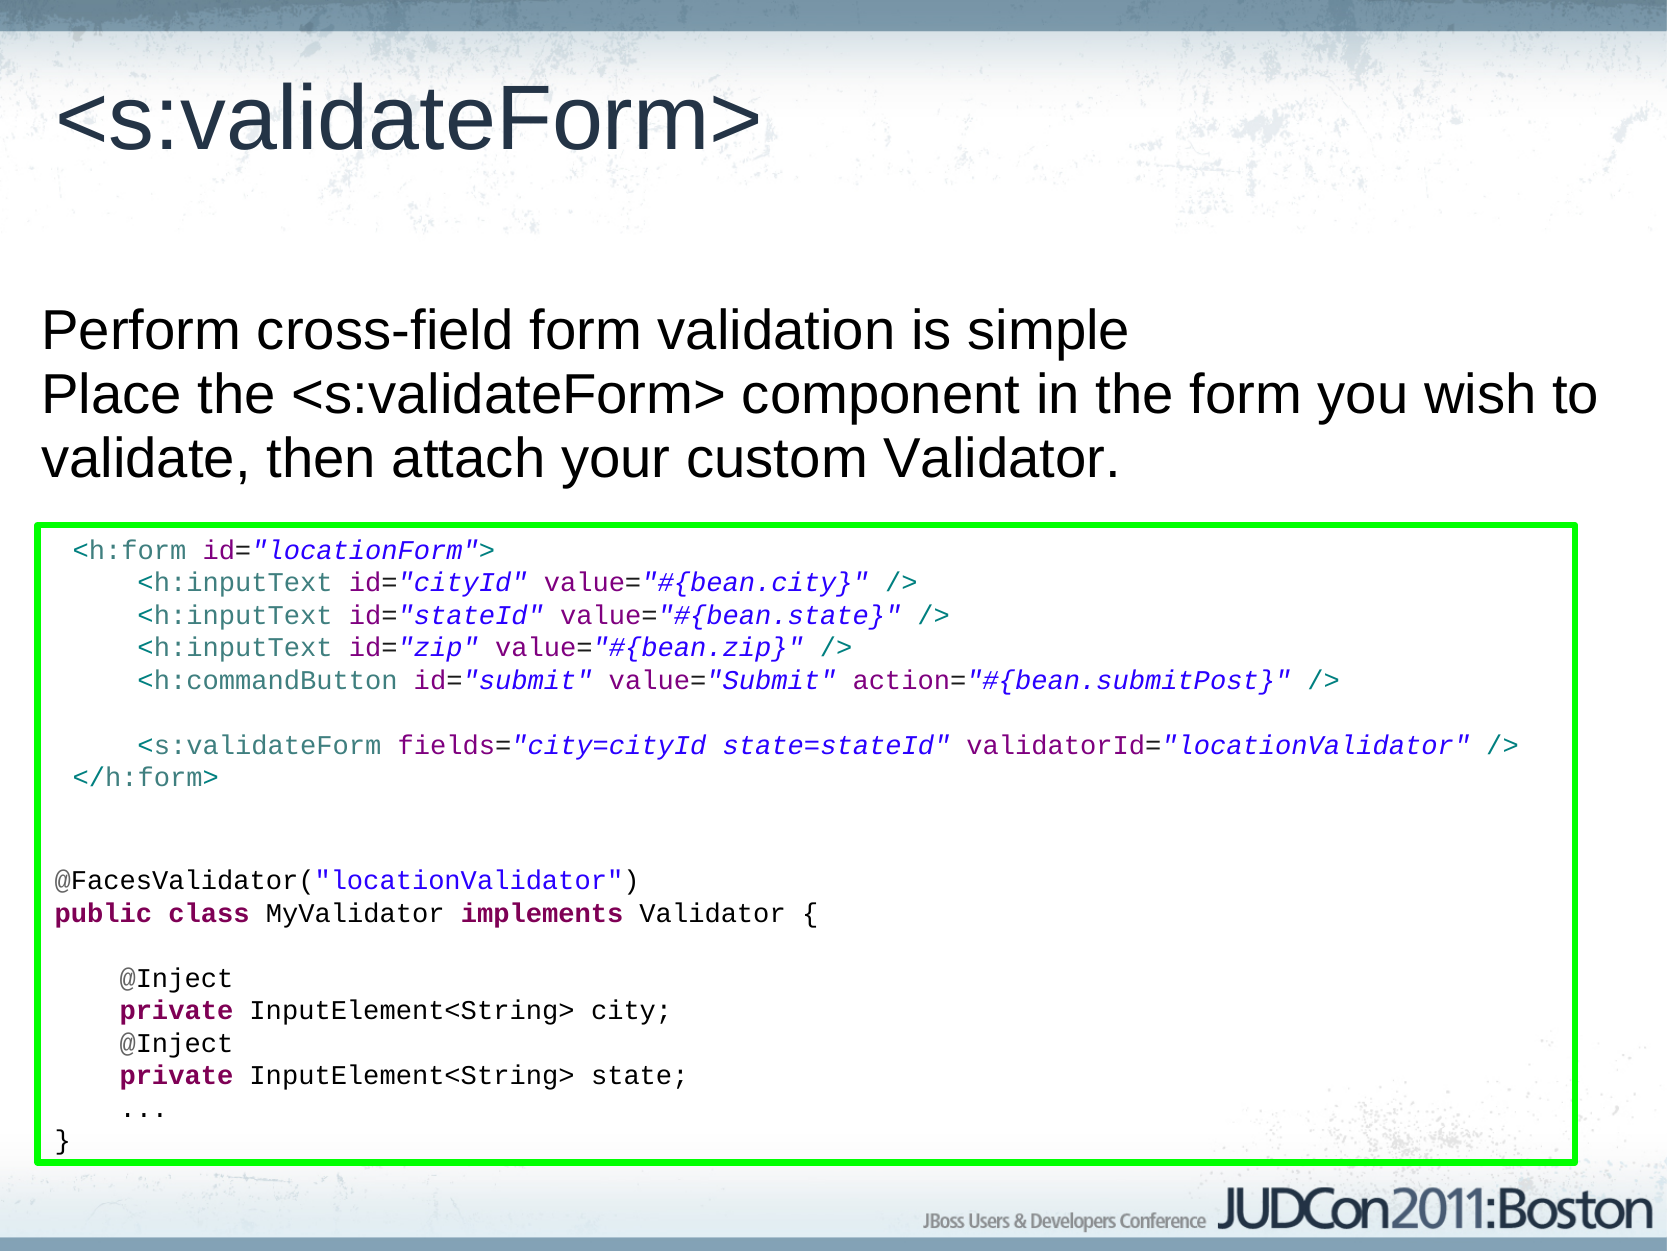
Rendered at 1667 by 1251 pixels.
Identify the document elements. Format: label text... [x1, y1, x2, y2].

picture [0, 0, 1667, 1251]
text_box @FacesValidator("locationValidator") public class MyValidator implements Validator { @Inject private InputElement<String> city; @Inject private InputElement<String> state; ... } [39, 855, 1126, 1163]
text_box <h:form id="locationForm"> <h:inputText id="cityId" value="#{bean.city}" /> <h:inputText id="stateId" value="#{bean.state}" /> <h:inputText id="zip" value="#{bean.zip}" /> <h:commandButton id="submit" value="Submit" action="#{bean.submitPost}" /> <s:validateForm fields="city=cityId state=stateId" validatorId="locationValidator" /> </h:form> [57, 525, 1613, 863]
title <s:validateForm> [40, 50, 1627, 216]
list Perform cross-field form validation is simple Place the <s:validateForm> component in the form you wish to validate, then attach your custom Validator. [41, 298, 1628, 620]
